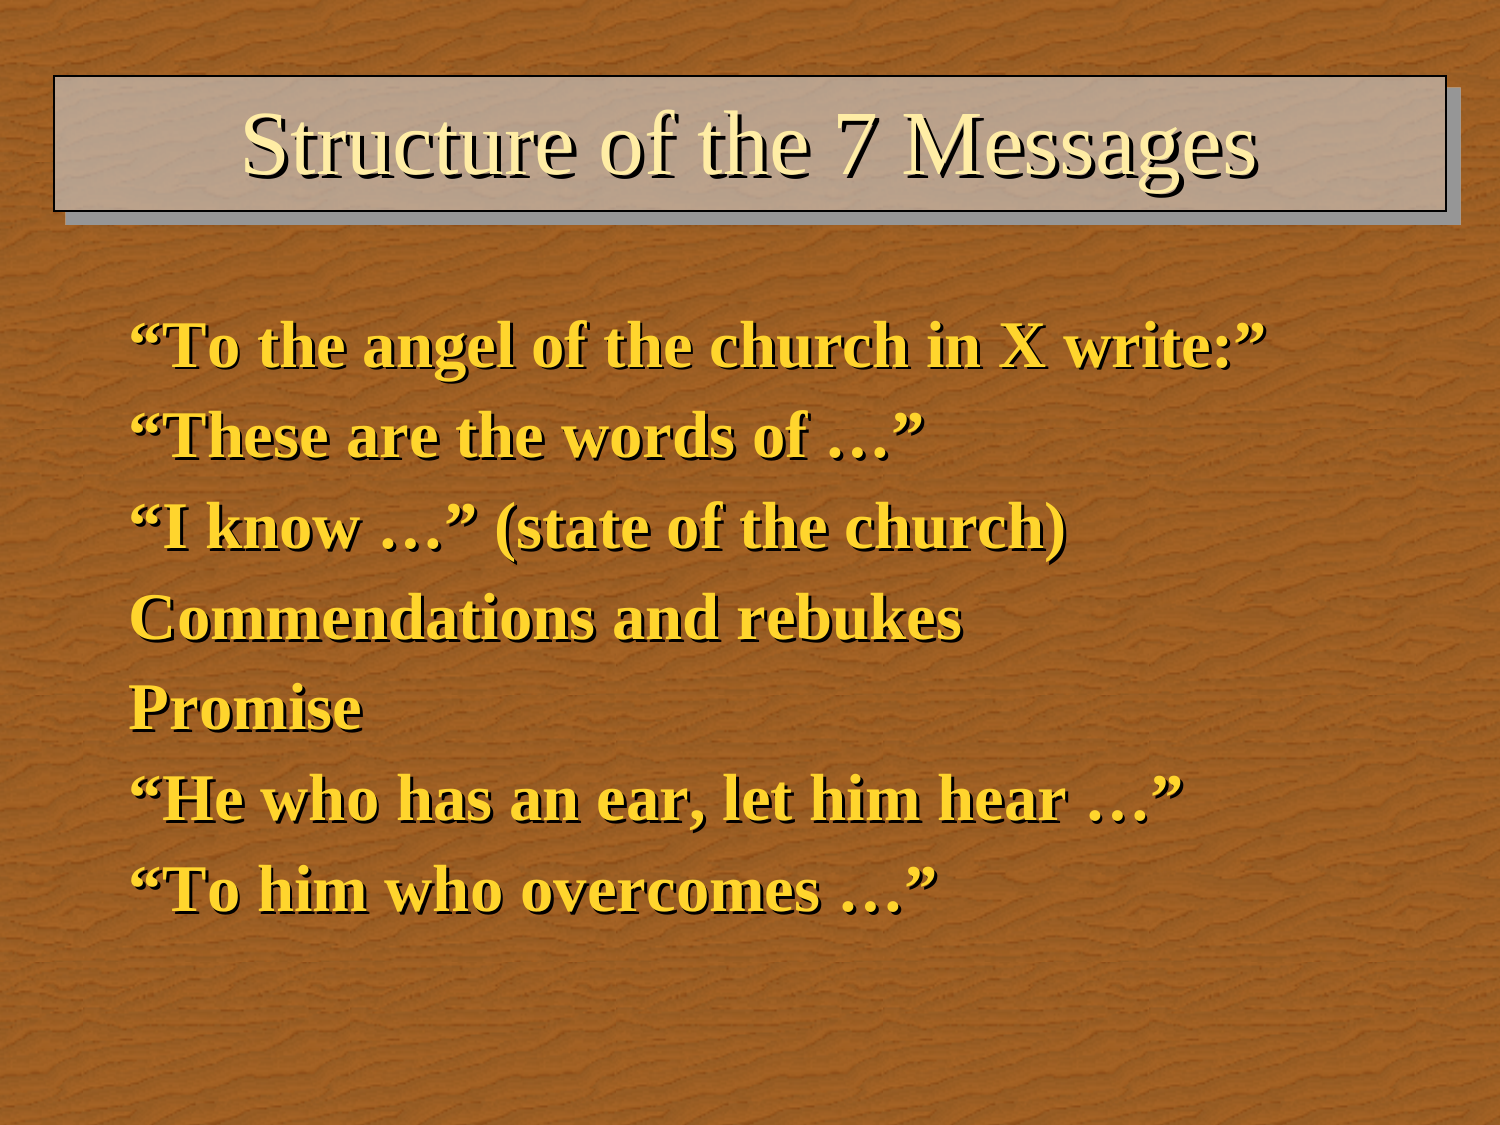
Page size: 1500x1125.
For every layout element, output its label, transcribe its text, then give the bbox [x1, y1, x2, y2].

list “To the angel of the church in X write:” “These are the words of …” “I know …” (state of the church) Commendations and rebukes Promise “He who has an ear, let him hear …” “To him who overcomes …” [113, 299, 1399, 1051]
picture [0, 0, 1500, 1125]
title Structure of the 7 Messages [65, 85, 1435, 203]
